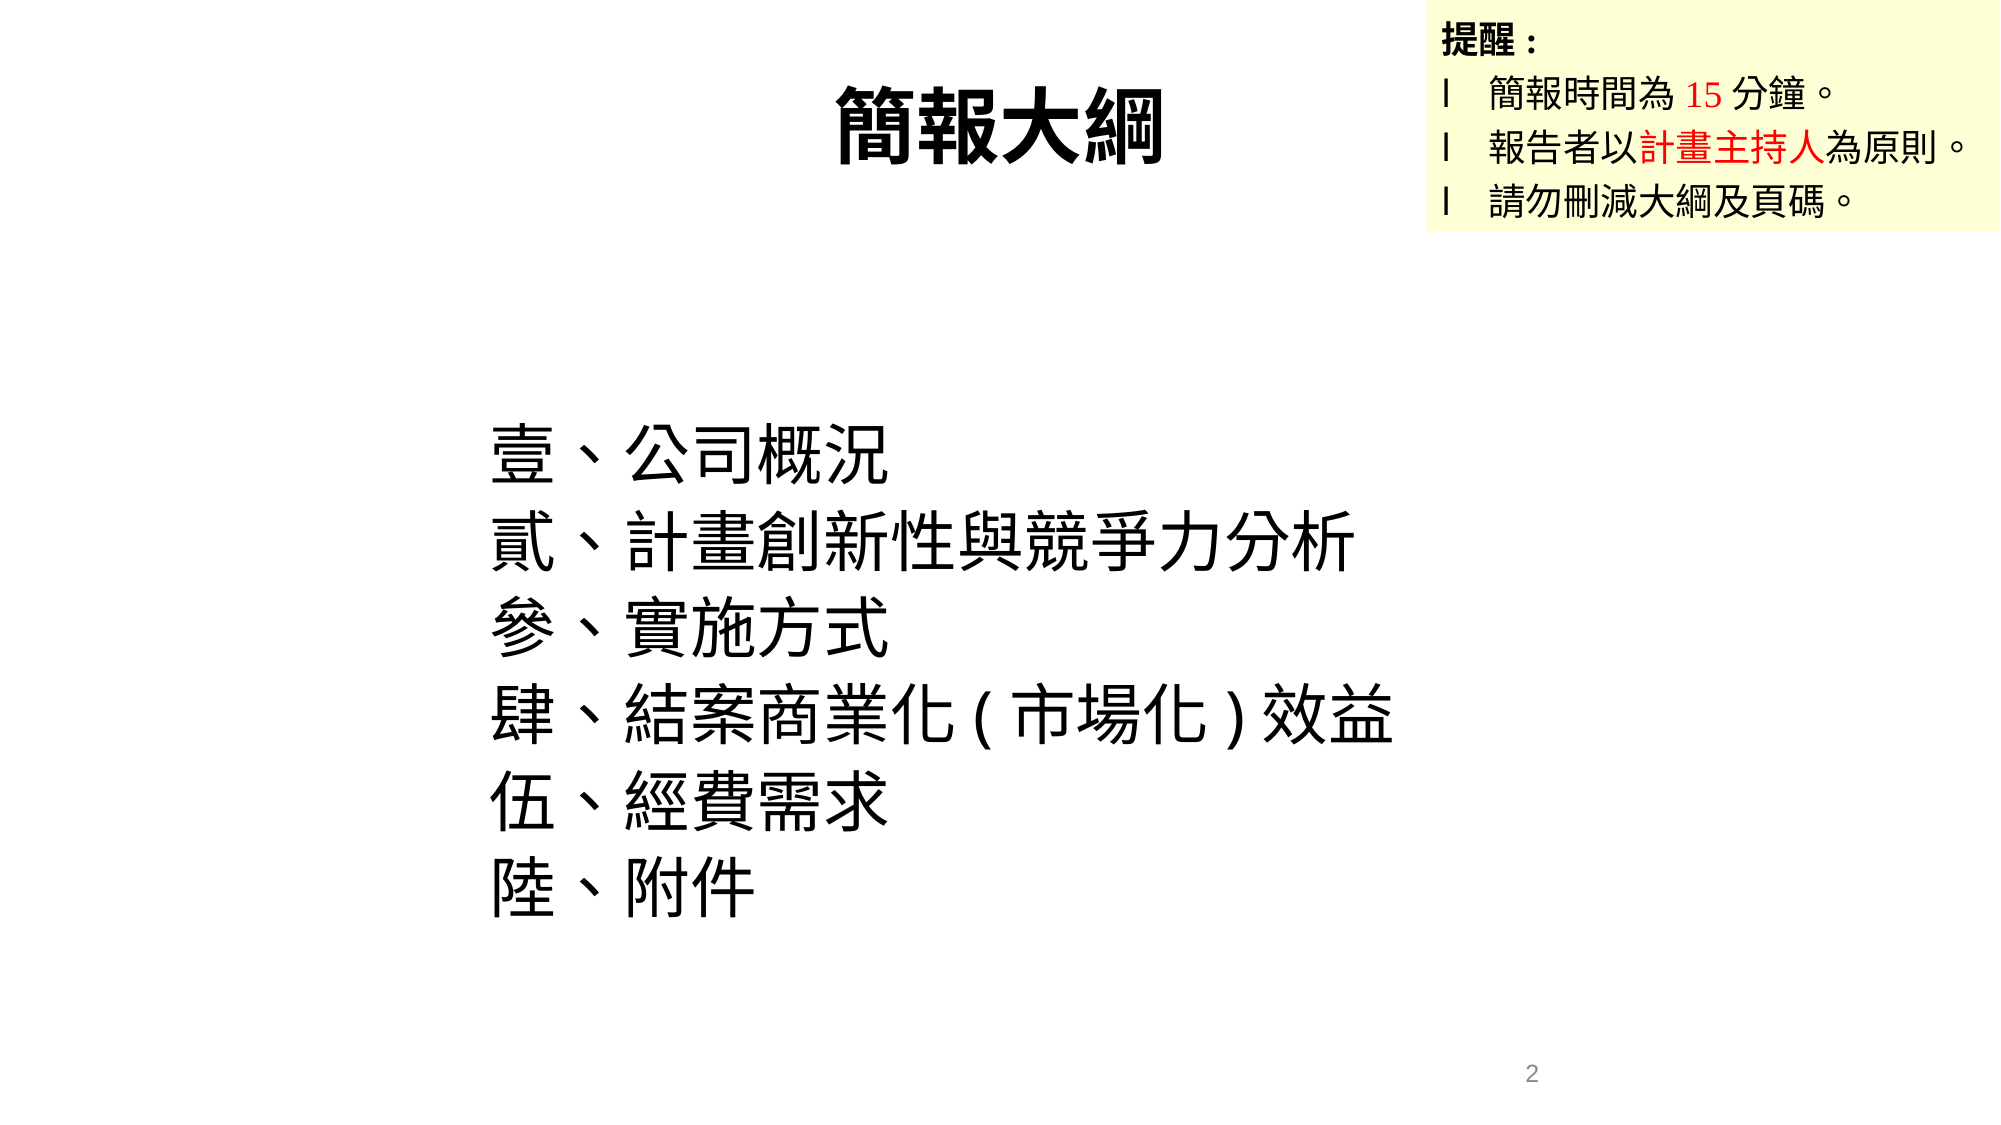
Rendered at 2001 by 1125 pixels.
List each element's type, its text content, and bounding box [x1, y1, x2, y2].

text_box 2 [1510, 1042, 1977, 1103]
text_box 提醒: 簡報時間為15分鐘。 報告者以計畫主持人為原則。 請勿刪減大綱及頁碼。 [1426, 0, 2000, 231]
title 簡報大綱 [99, 45, 1426, 204]
text_box 壹、公司概況 貳、計畫創新性與競爭力分析 參、實施方式 肆、結案商業化(市場化)效益 伍、經費需求 陸、附件 [324, 414, 1675, 965]
